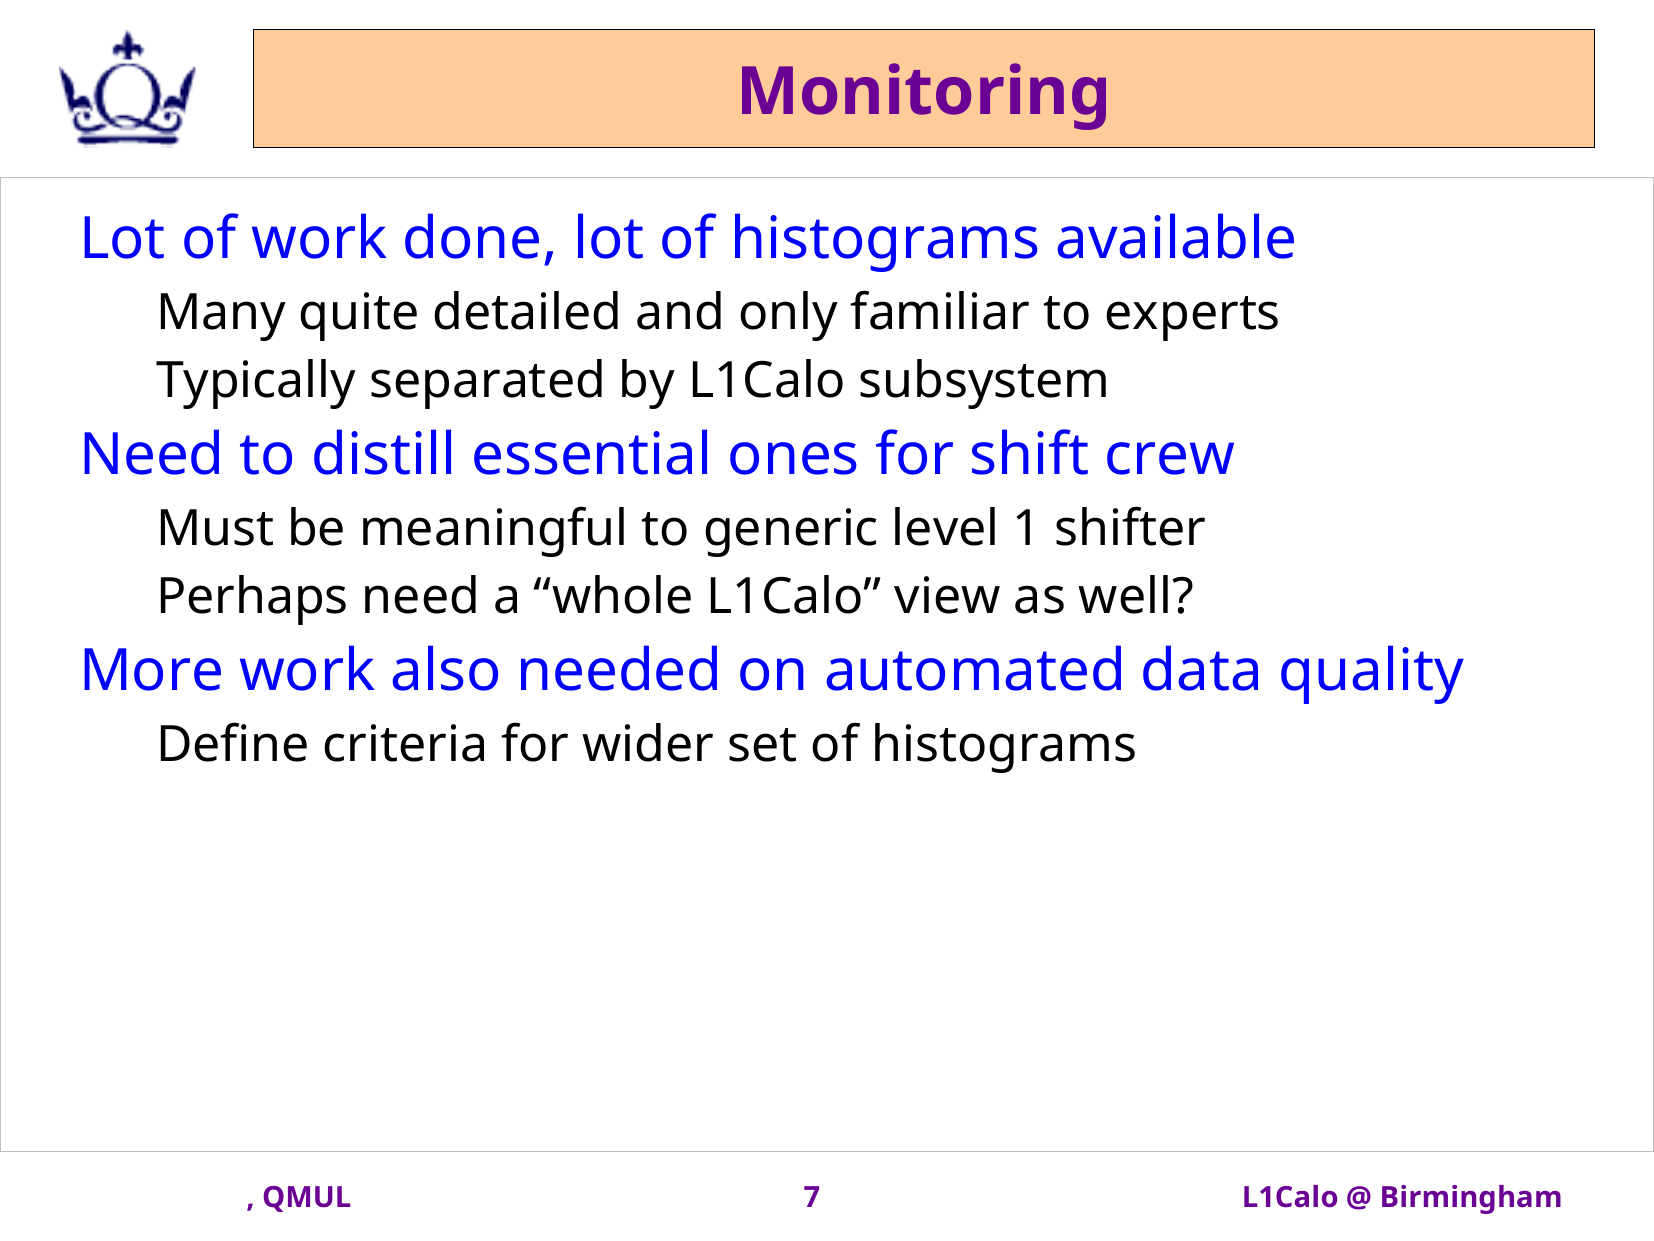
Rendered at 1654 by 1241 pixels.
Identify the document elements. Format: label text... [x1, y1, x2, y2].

title Monitoring [253, 29, 1595, 148]
picture [59, 29, 200, 148]
list Lot of work done, lot of histograms available Many quite detailed and only familiar to experts Typically separated by L1Calo subsystem Need to distill essential ones for shift crew Must be meaningful to generic level 1 shifter Perhaps need a “whole L1Calo” view as well? More work also needed on automated data quality Define criteria for wider set of histograms [61, 196, 1605, 1117]
